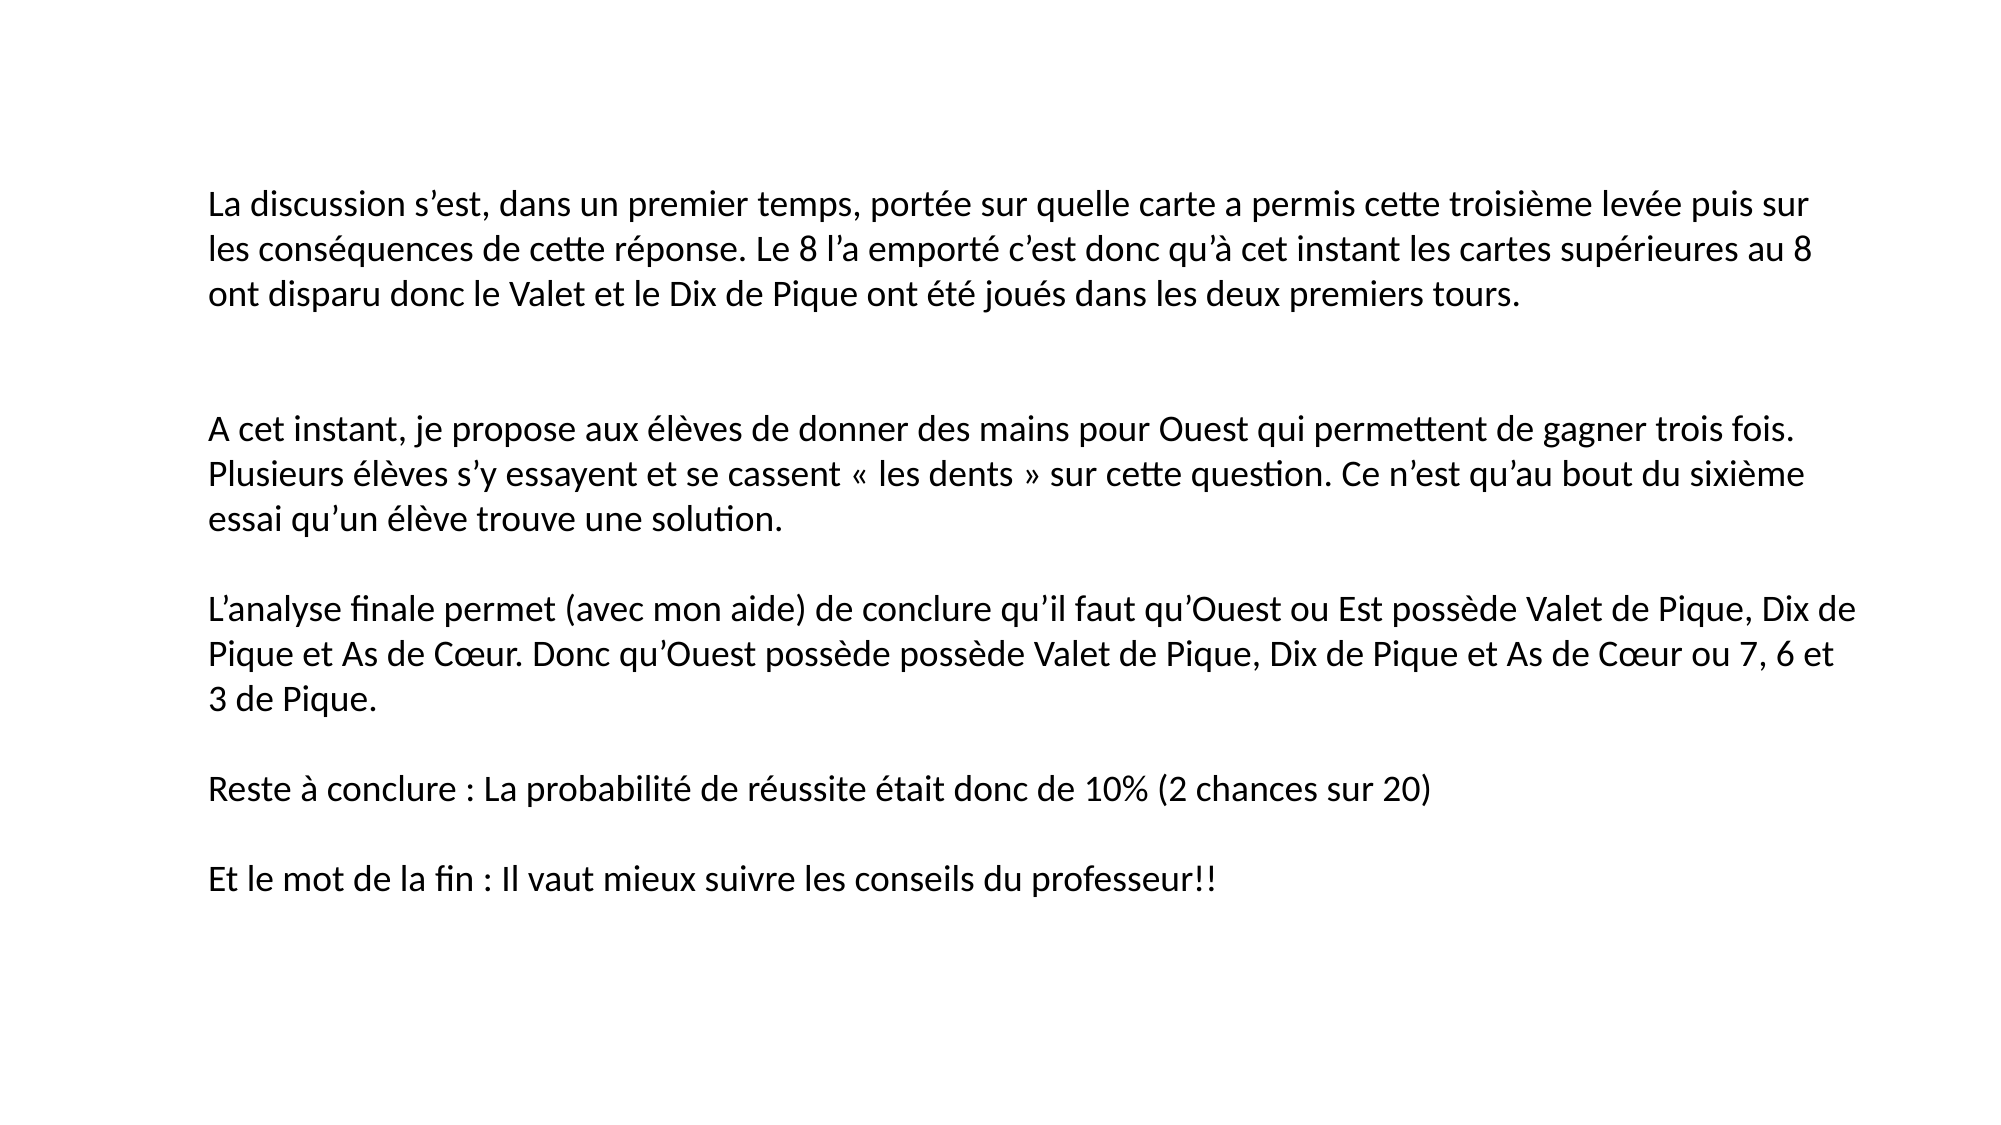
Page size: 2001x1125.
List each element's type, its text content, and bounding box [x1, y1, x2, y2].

text_box La discussion s’est, dans un premier temps, portée sur quelle carte a permis cette troisième levée puis sur les conséquences de cette réponse. Le 8 l’a emporté c’est donc qu’à cet instant les cartes supérieures au 8 ont disparu donc le Valet et le Dix de Pique ont été joués dans les deux premiers tours. A cet instant, je propose aux élèves de donner des mains pour Ouest qui permettent de gagner trois fois. Plusieurs élèves s’y essayent et se cassent « les dents » sur cette question. Ce n’est qu’au bout du sixième essai qu’un élève trouve une solution. L’analyse finale permet (avec mon aide) de conclure qu’il faut qu’Ouest ou Est possède Valet de Pique, Dix de Pique et As de Cœur. Donc qu’Ouest possède possède Valet de Pique, Dix de Pique et As de Cœur ou 7, 6 et 3 de Pique. Reste à conclure : La probabilité de réussite était donc de 10% (2 chances sur 20) Et le mot de la fin : Il vaut mieux suivre les conseils du professeur!! [193, 171, 1876, 1051]
